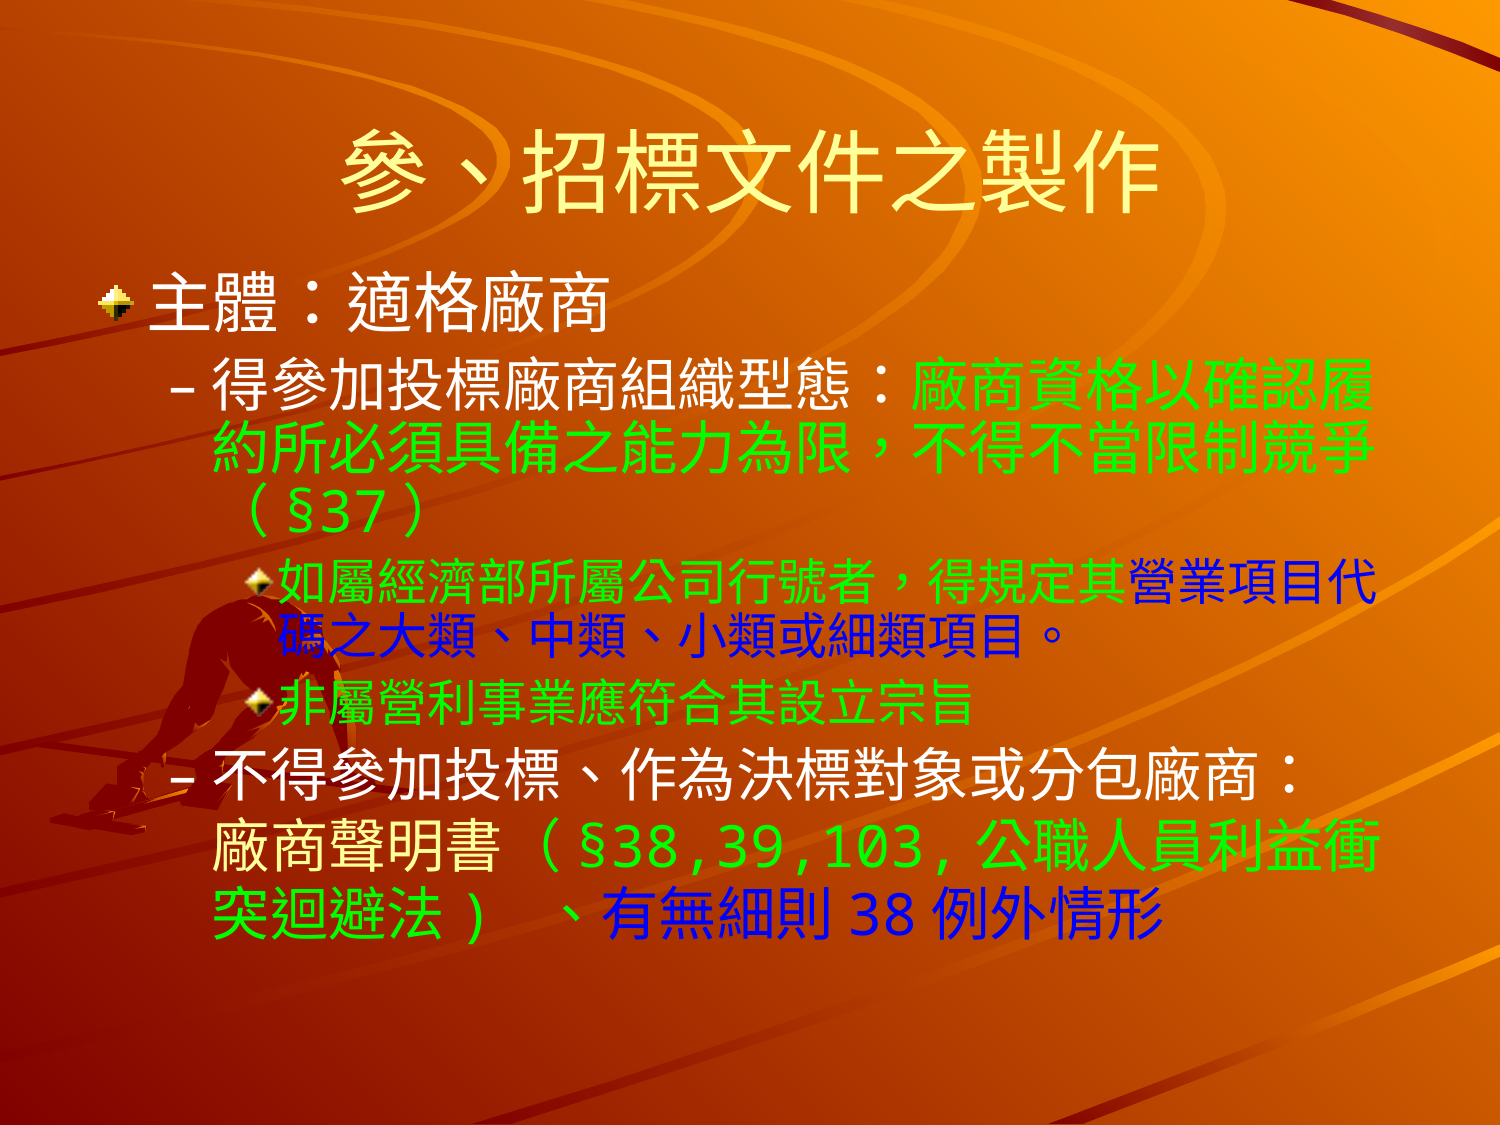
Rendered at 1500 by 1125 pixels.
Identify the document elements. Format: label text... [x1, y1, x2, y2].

list 主體：適格廠商 得參加投標廠商組織型態：廠商資格以確認履約所必須具備之能力為限，不得不當限制競爭（§37） 如屬經濟部所屬公司行號者，得規定其營業項目代碼之大類、中類、小類或細類項目。 非屬營利事業應符合其設立宗旨 不得參加投標、作為決標對象或分包廠商：廠商聲明書（§38,39,103,公職人員利益衝突迴避法) 、有無細則38例外情形 [75, 262, 1426, 1006]
title 參、招標文件之製作 [75, 25, 1426, 233]
